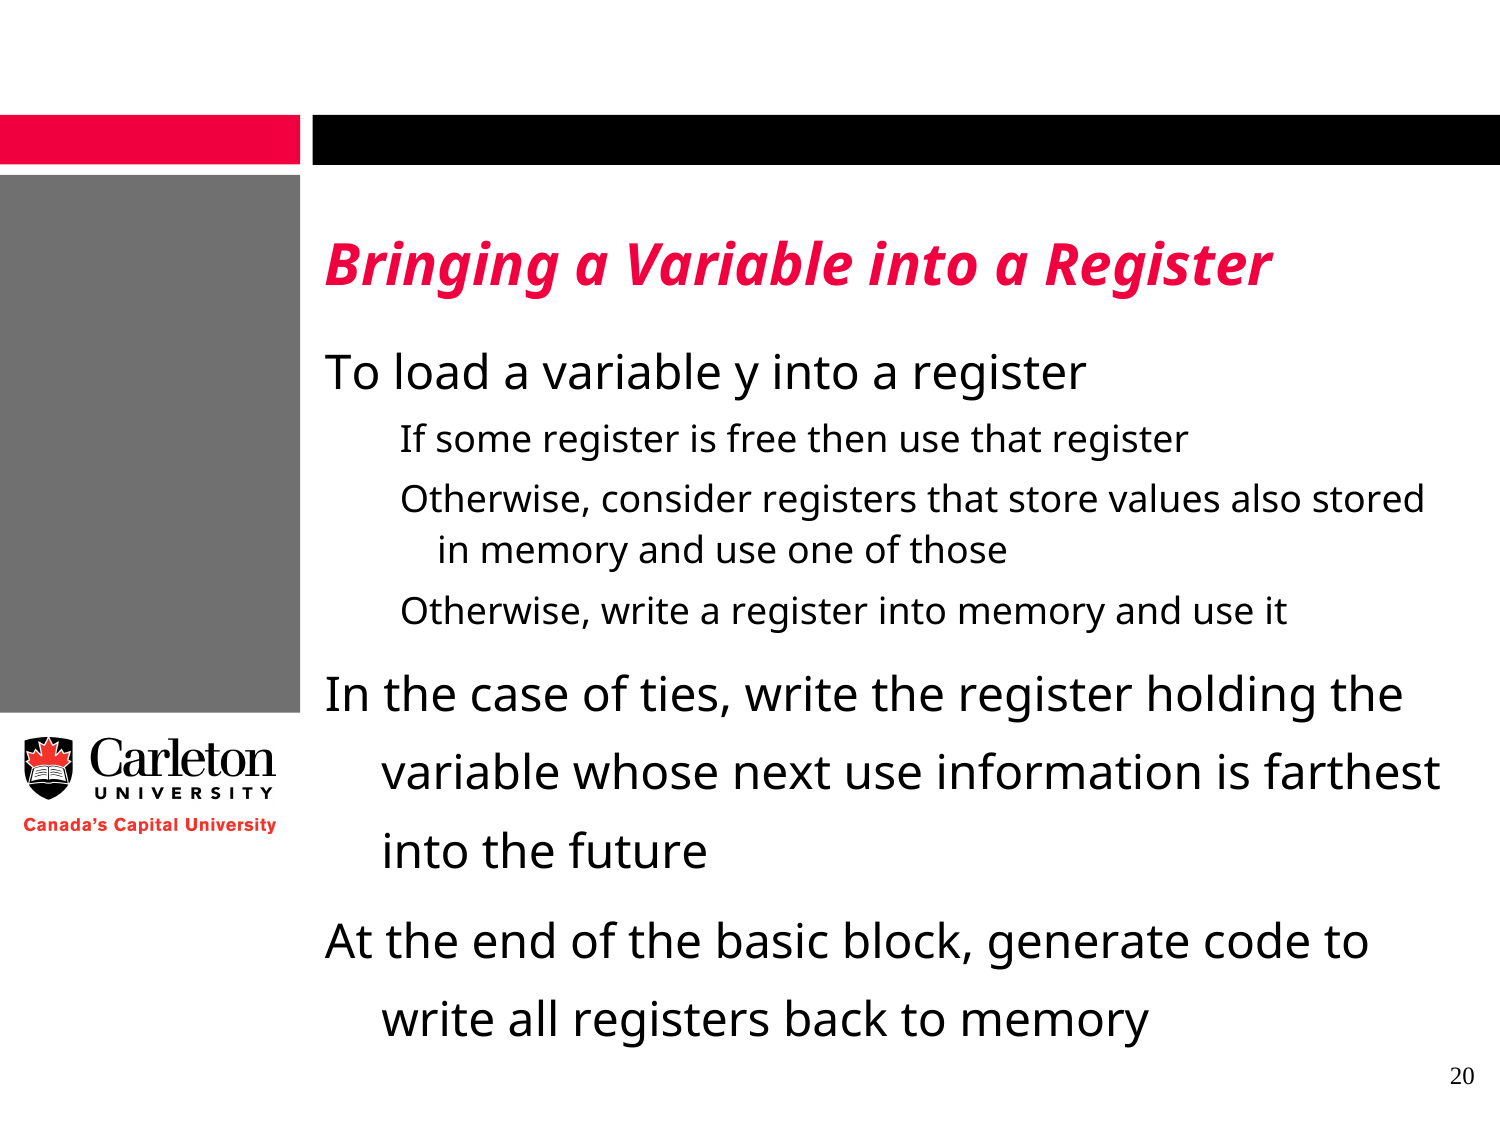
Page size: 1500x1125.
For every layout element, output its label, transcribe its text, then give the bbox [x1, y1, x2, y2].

title Bringing a Variable into a Register [324, 194, 1450, 324]
picture [24, 737, 276, 834]
list To load a variable y into a register If some register is free then use that register Otherwise, consider registers that store values also stored in memory and use one of those Otherwise, write a register into memory and use it In the case of ties, write the register holding the variable whose next use information is farthest into the future At the end of the basic block, generate code to write all registers back to memory [324, 324, 1450, 1036]
